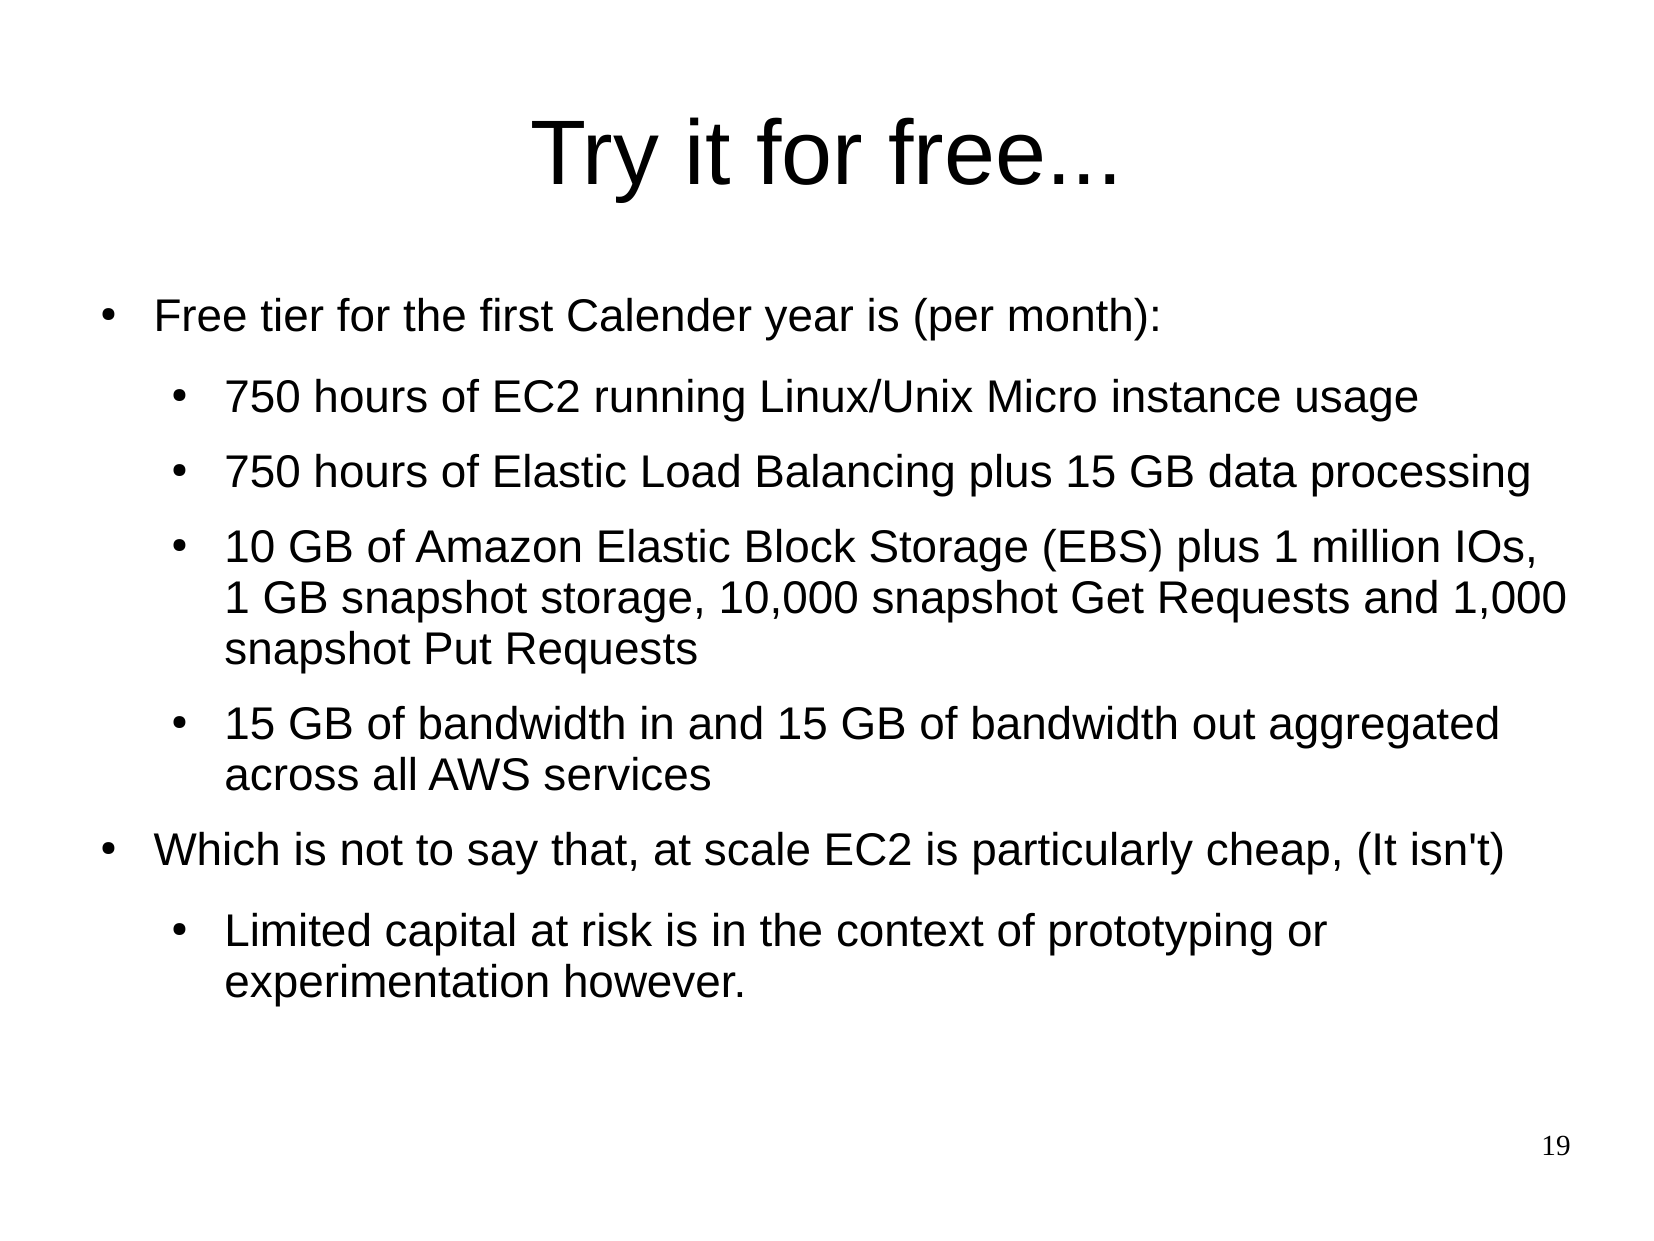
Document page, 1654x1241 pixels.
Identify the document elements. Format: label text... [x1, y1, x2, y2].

title Try it for free... [82, 49, 1571, 257]
list Free tier for the first Calender year is (per month): 750 hours of EC2 running Linux/Unix Micro instance usage 750 hours of Elastic Load Balancing plus 15 GB data processing 10 GB of Amazon Elastic Block Storage (EBS) plus 1 million IOs, 1 GB snapshot storage, 10,000 snapshot Get Requests and 1,000 snapshot Put Requests 15 GB of bandwidth in and 15 GB of bandwidth out aggregated across all AWS services Which is not to say that, at scale EC2 is particularly cheap, (It isn't) Limited capital at risk is in the context of prototyping or experimentation however. [82, 290, 1571, 1109]
